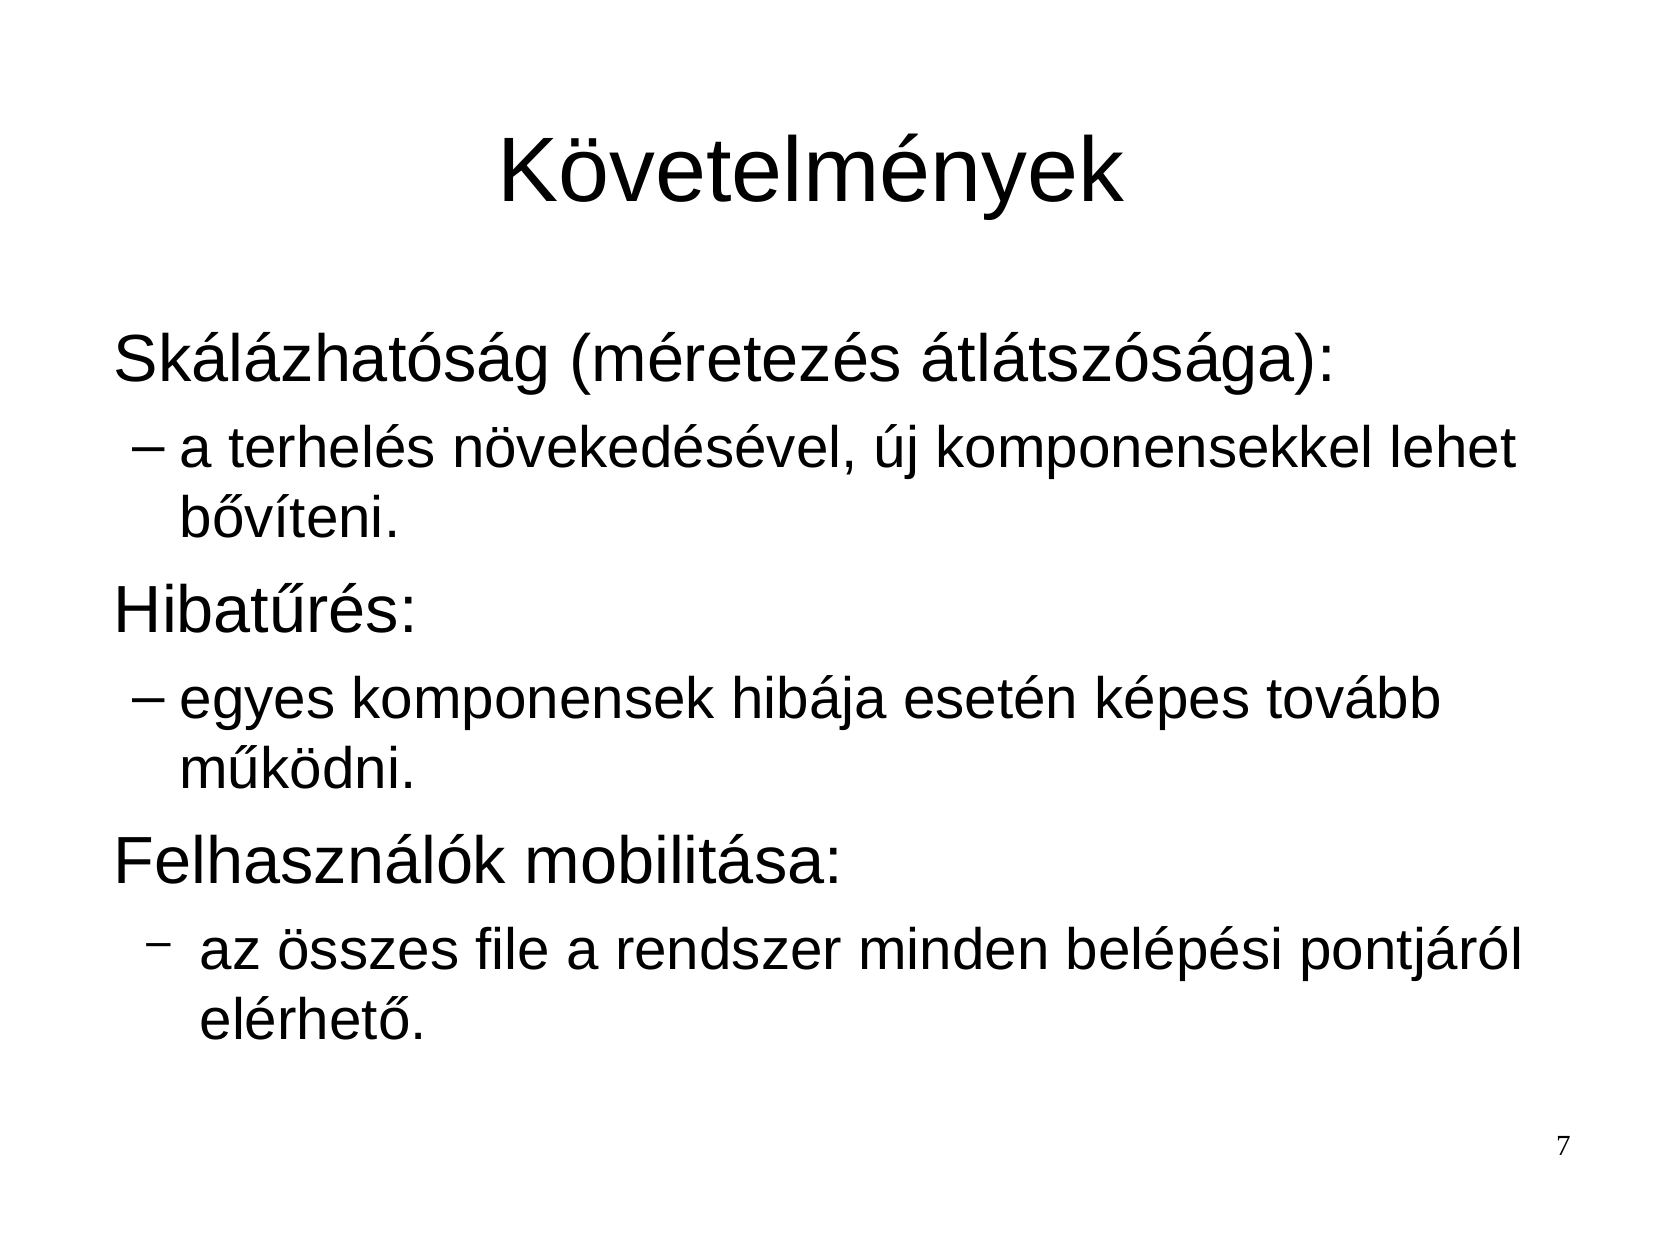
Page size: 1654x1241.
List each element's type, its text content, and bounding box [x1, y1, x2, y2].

title Követelmények [25, 61, 1597, 269]
list Skálázhatóság (méretezés átlátszósága): a terhelés növekedésével, új komponensekkel lehet bővíteni. Hibatűrés: egyes komponensek hibája esetén képes tovább működni. Felhasználók mobilitása: az összes file a rendszer minden belépési pontjáról elérhető. [42, 307, 1633, 1158]
